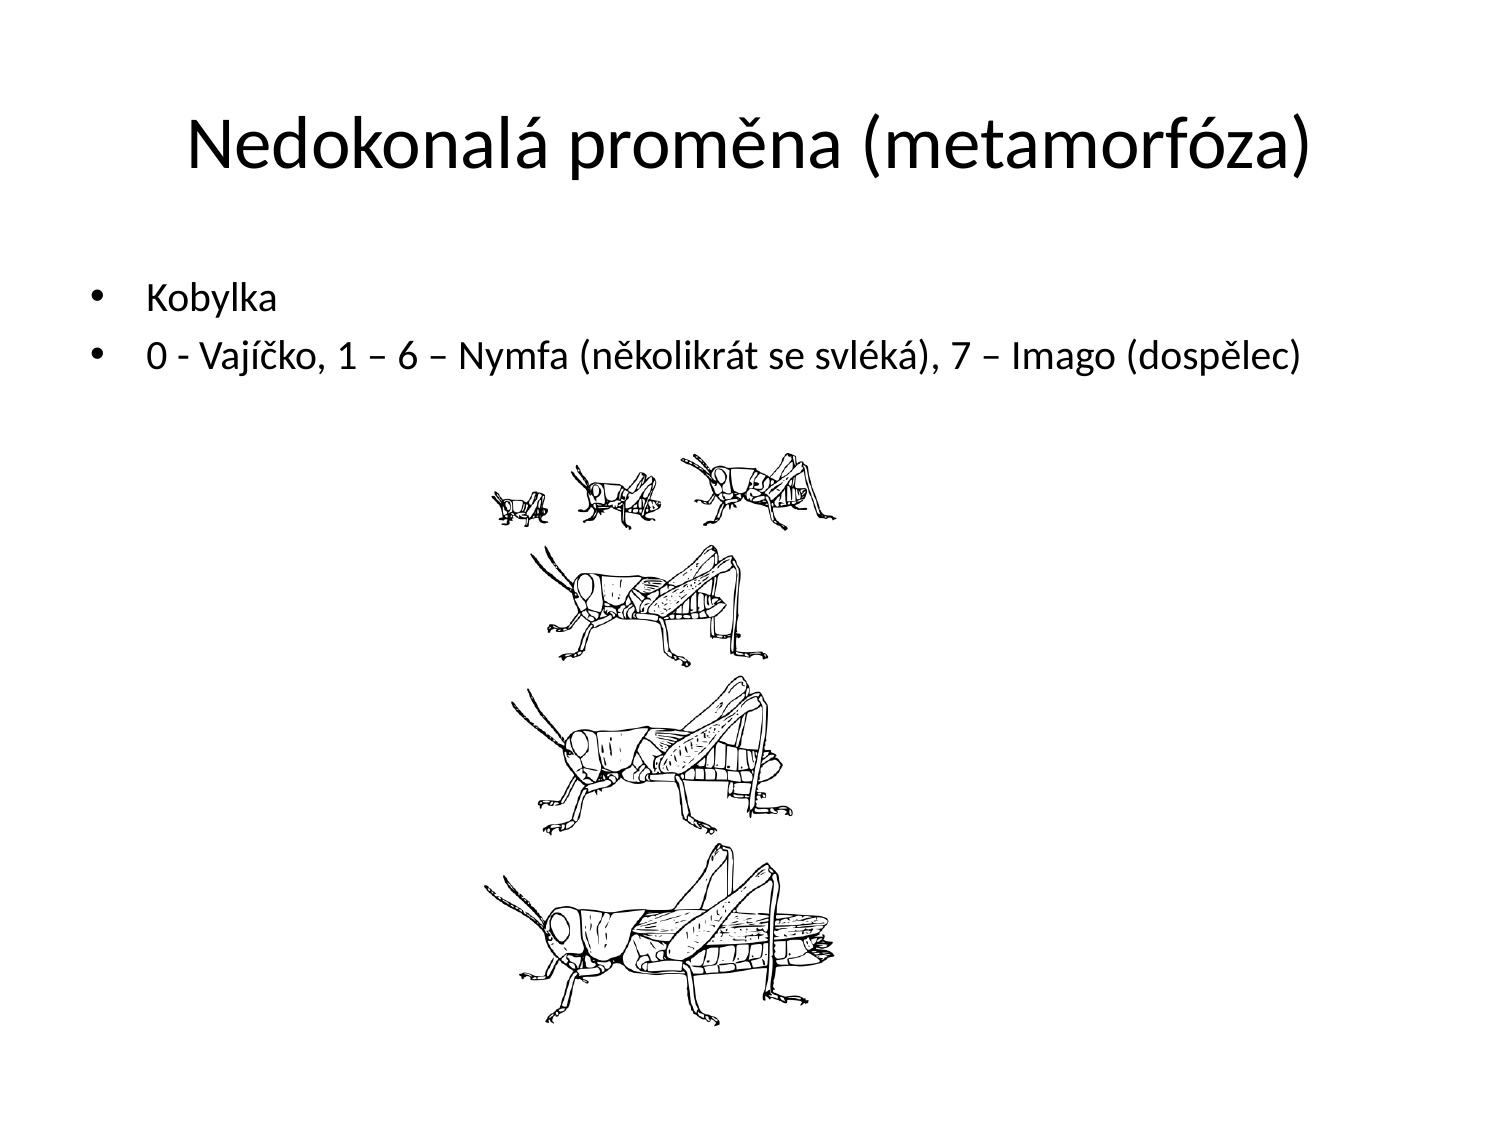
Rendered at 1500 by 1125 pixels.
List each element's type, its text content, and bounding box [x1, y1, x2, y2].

picture [478, 446, 857, 1035]
list Kobylka 0 - Vajíčko, 1 – 6 – Nymfa (několikrát se svléká), 7 – Imago (dospělec) [75, 262, 1425, 1005]
title Nedokonalá proměna (metamorfóza) [75, 45, 1425, 233]
